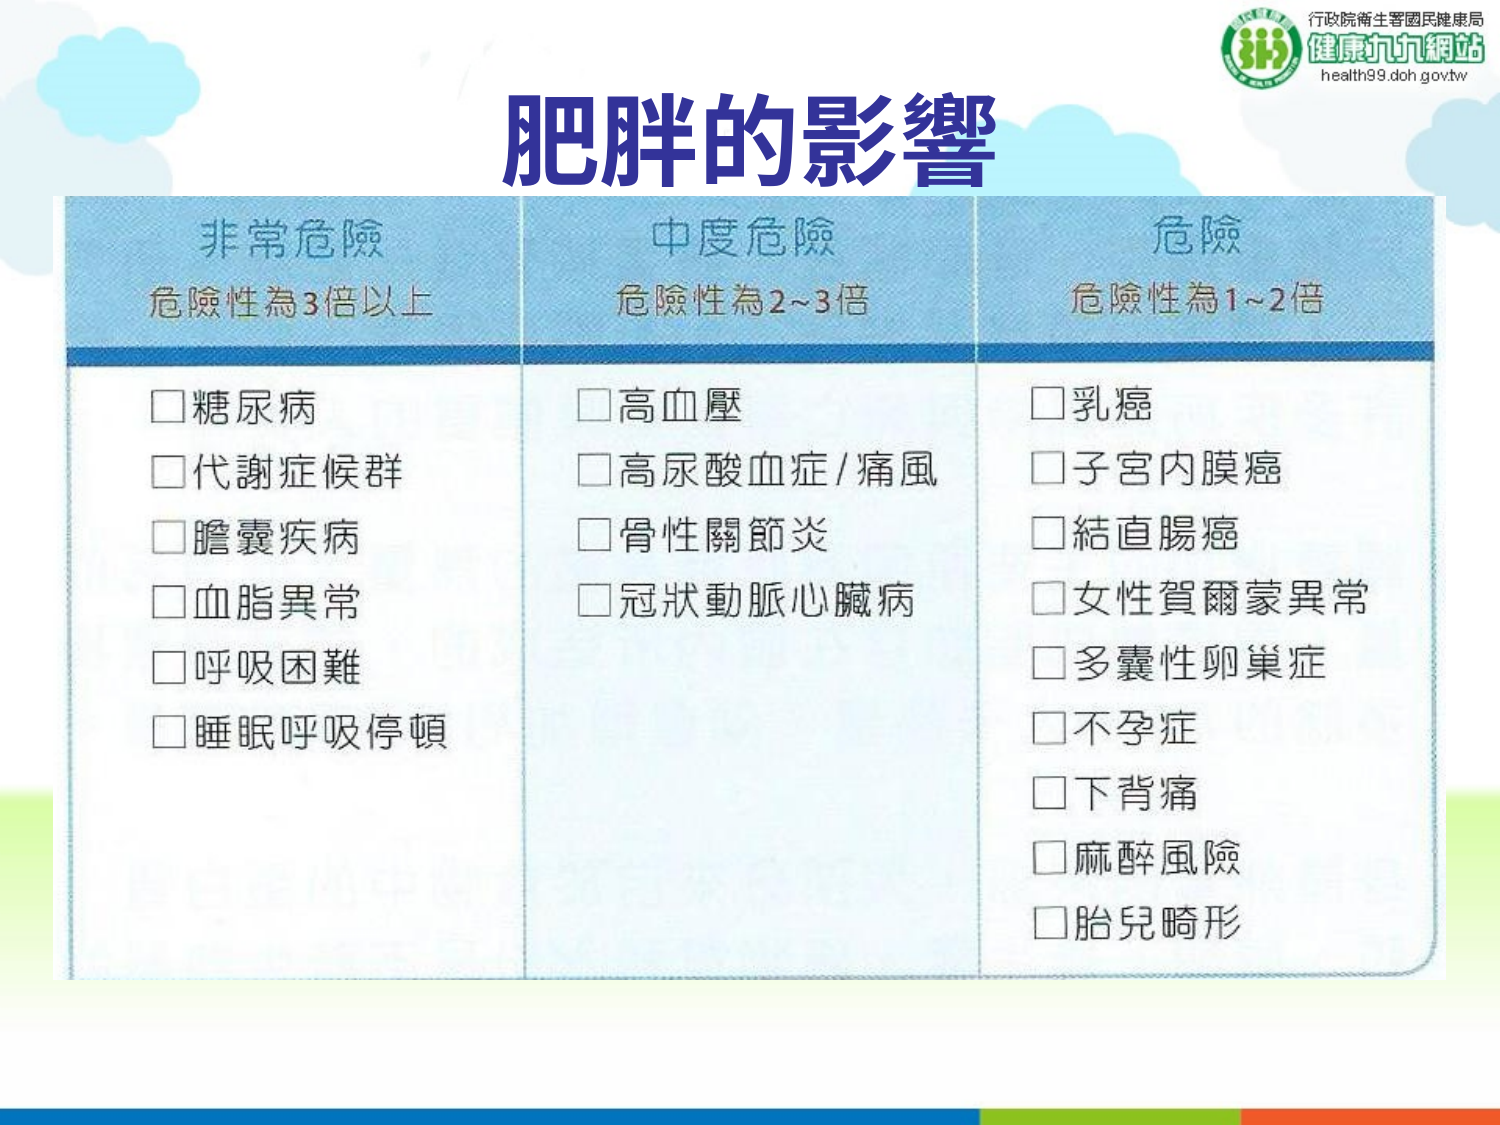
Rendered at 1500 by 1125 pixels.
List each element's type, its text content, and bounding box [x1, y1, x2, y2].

picture [53, 196, 1446, 980]
title 肥胖的影響 [75, 45, 1426, 196]
